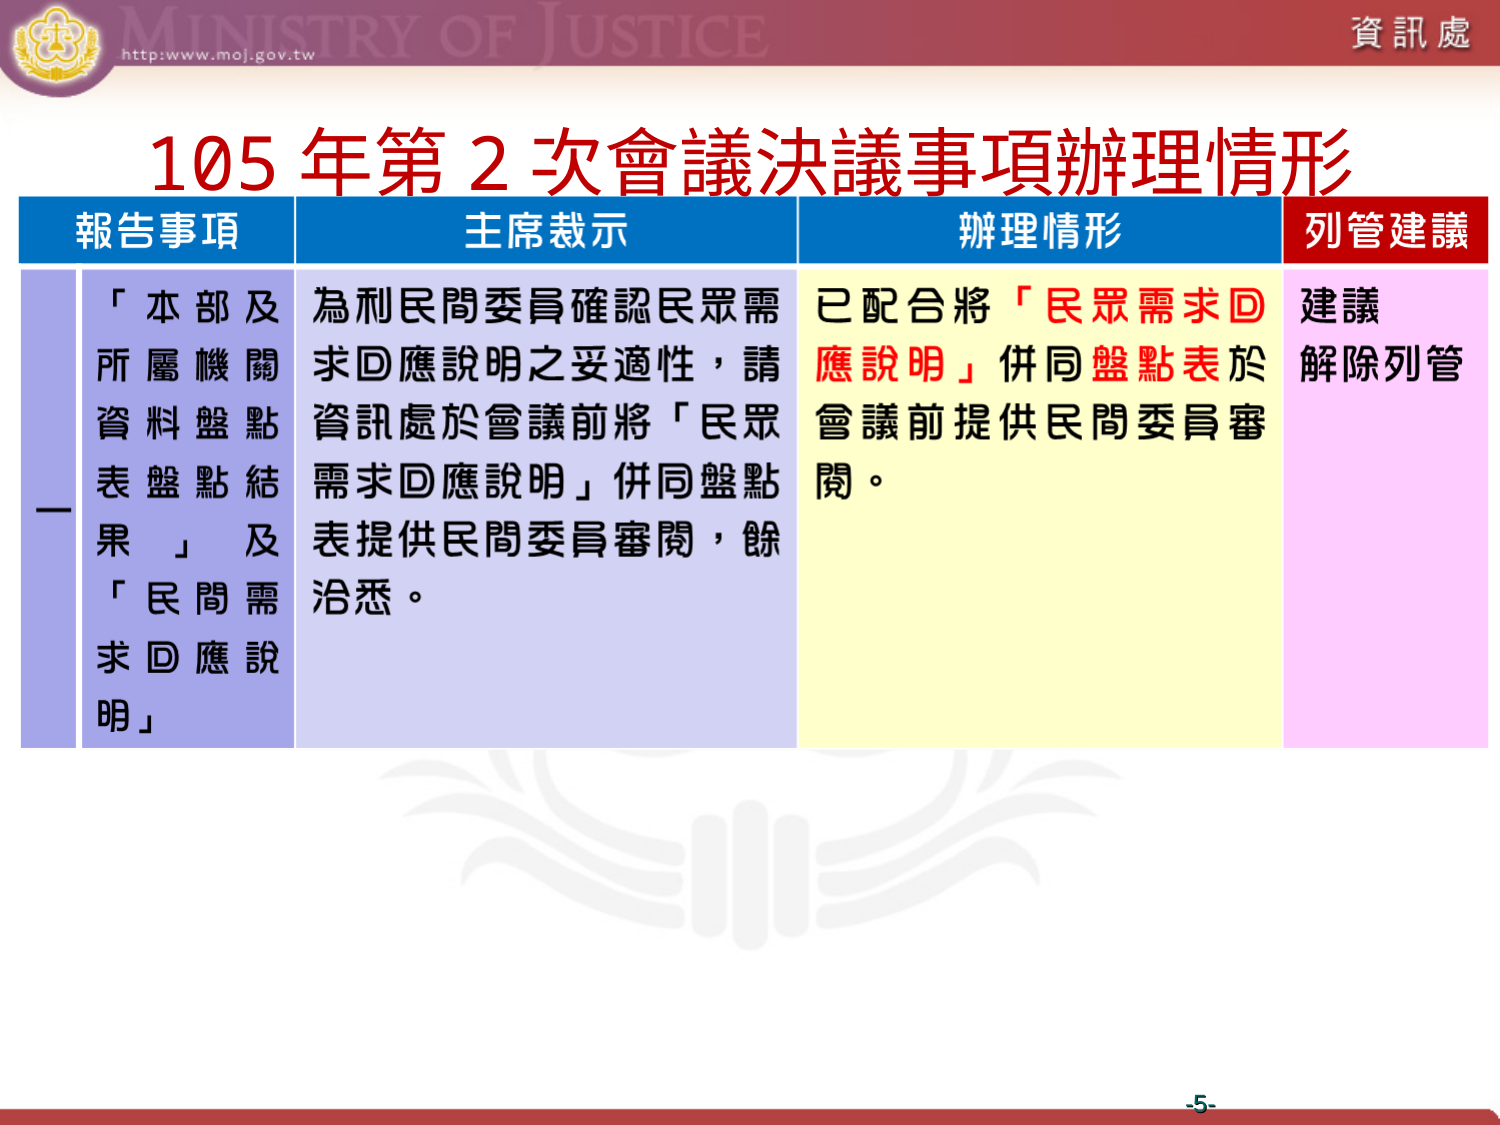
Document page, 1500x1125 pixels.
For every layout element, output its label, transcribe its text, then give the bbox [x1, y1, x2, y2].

picture [17, 190, 1490, 760]
text_box -5- [1169, 1080, 1483, 1118]
text_box 105年第2次會議決議事項辦理情形 [112, 101, 1388, 244]
